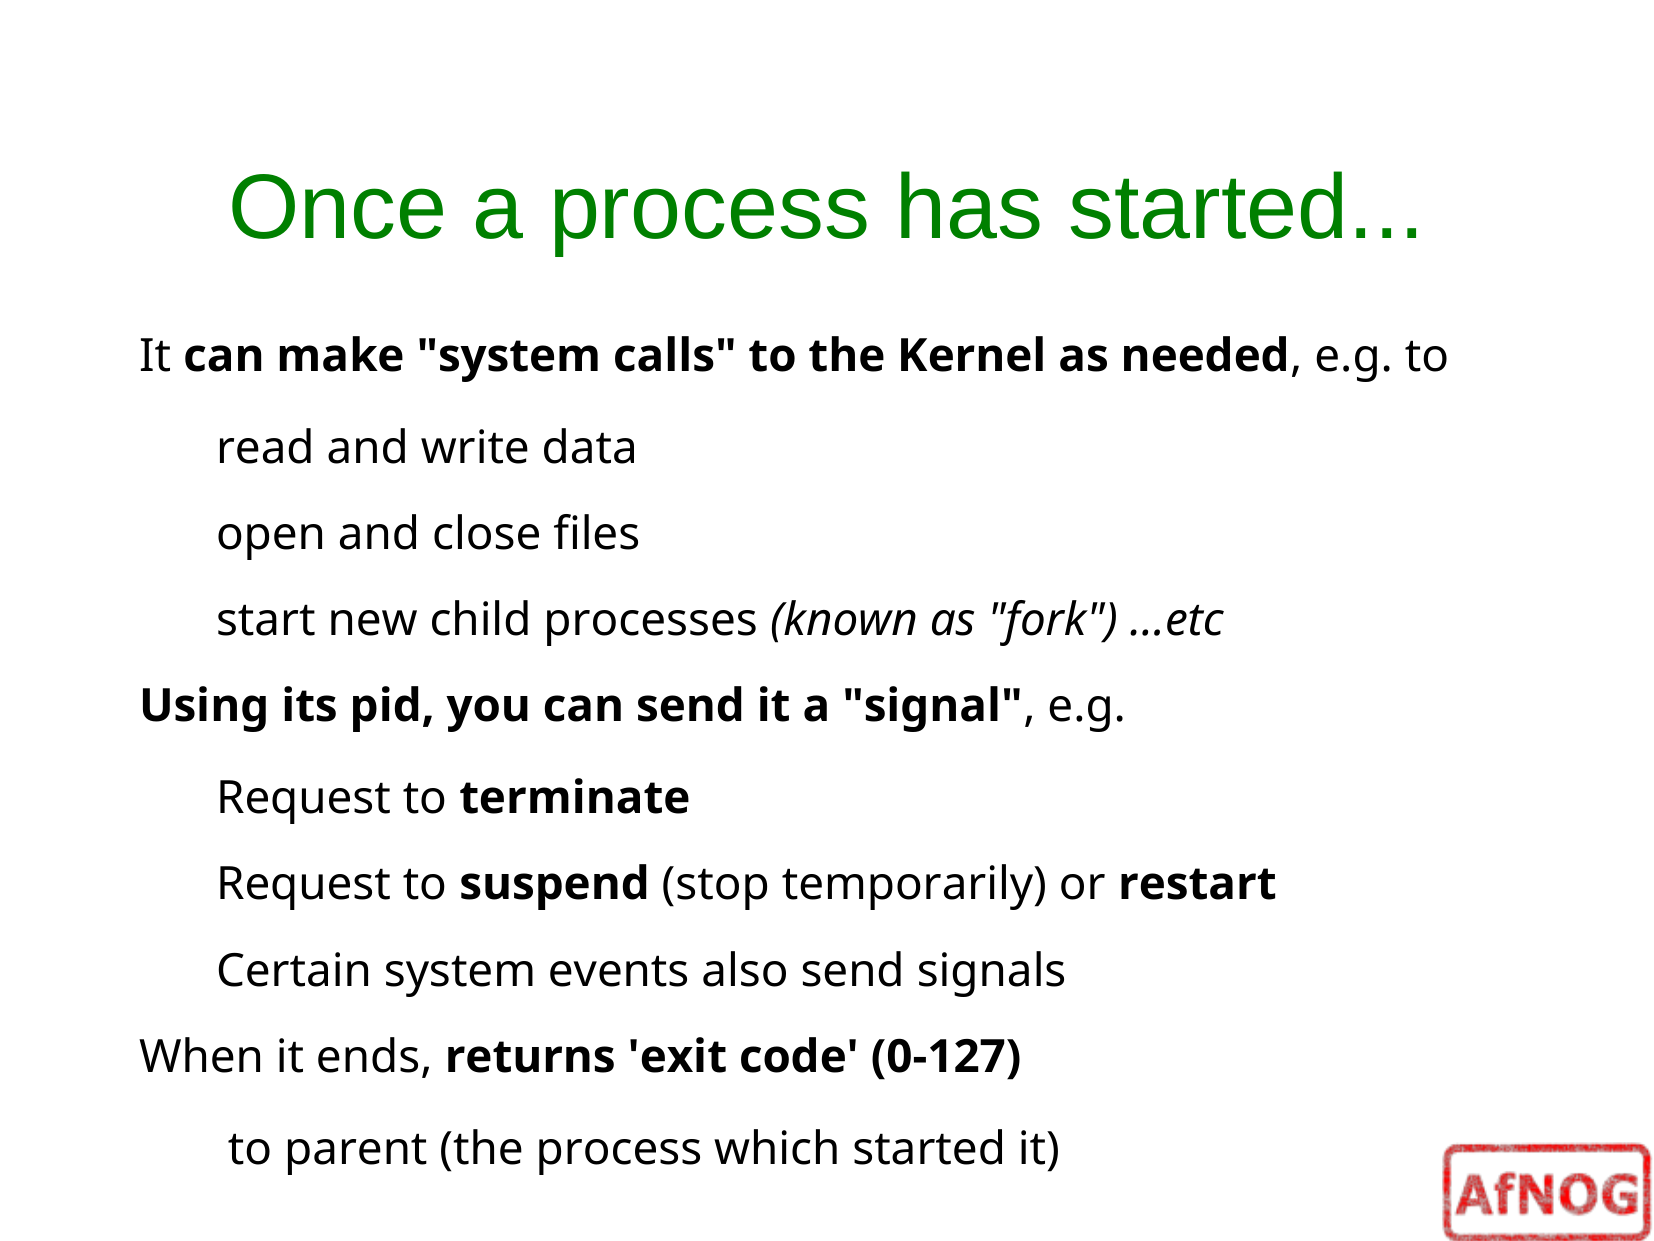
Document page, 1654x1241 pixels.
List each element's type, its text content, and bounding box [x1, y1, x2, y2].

picture [1441, 1141, 1654, 1241]
title Once a process has started... [121, 102, 1534, 310]
list It can make "system calls" to the Kernel as needed, e.g. to read and write data open and close files start new child processes (known as "fork") ...etc Using its pid, you can send it a "signal", e.g. Request to terminate Request to suspend (stop temporarily) or restart Certain system events also send signals When it ends, returns 'exit code' (0-127) to parent (the process which started it) [121, 322, 1561, 1139]
